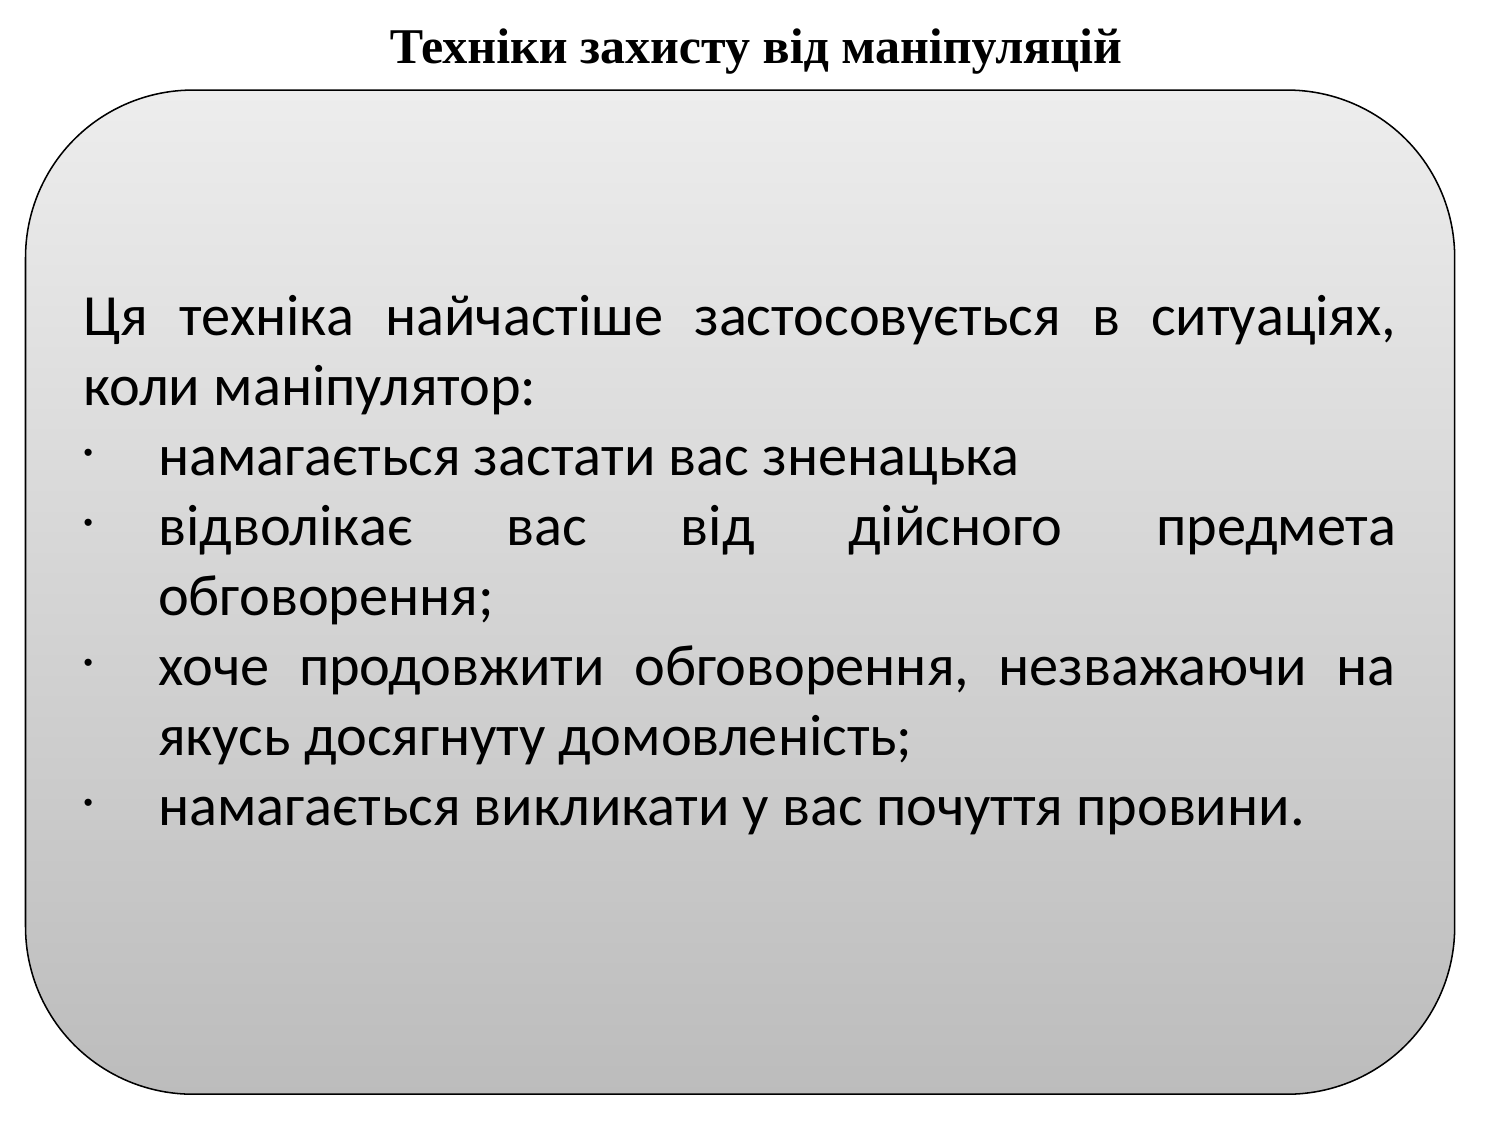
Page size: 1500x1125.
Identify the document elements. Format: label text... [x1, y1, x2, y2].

title Техніки захисту від маніпуляцій [41, 6, 1471, 209]
text_box Ця техніка найчастіше застосовується в ситуаціях, коли маніпулятор: намагається застати вас зненацька відволікає вас від дійсного предмета обговорення; хоче продовжити обговорення, незважаючи на якусь досягнуту домовленість; намагається викликати у вас почуття провини. [25, 187, 1455, 1095]
